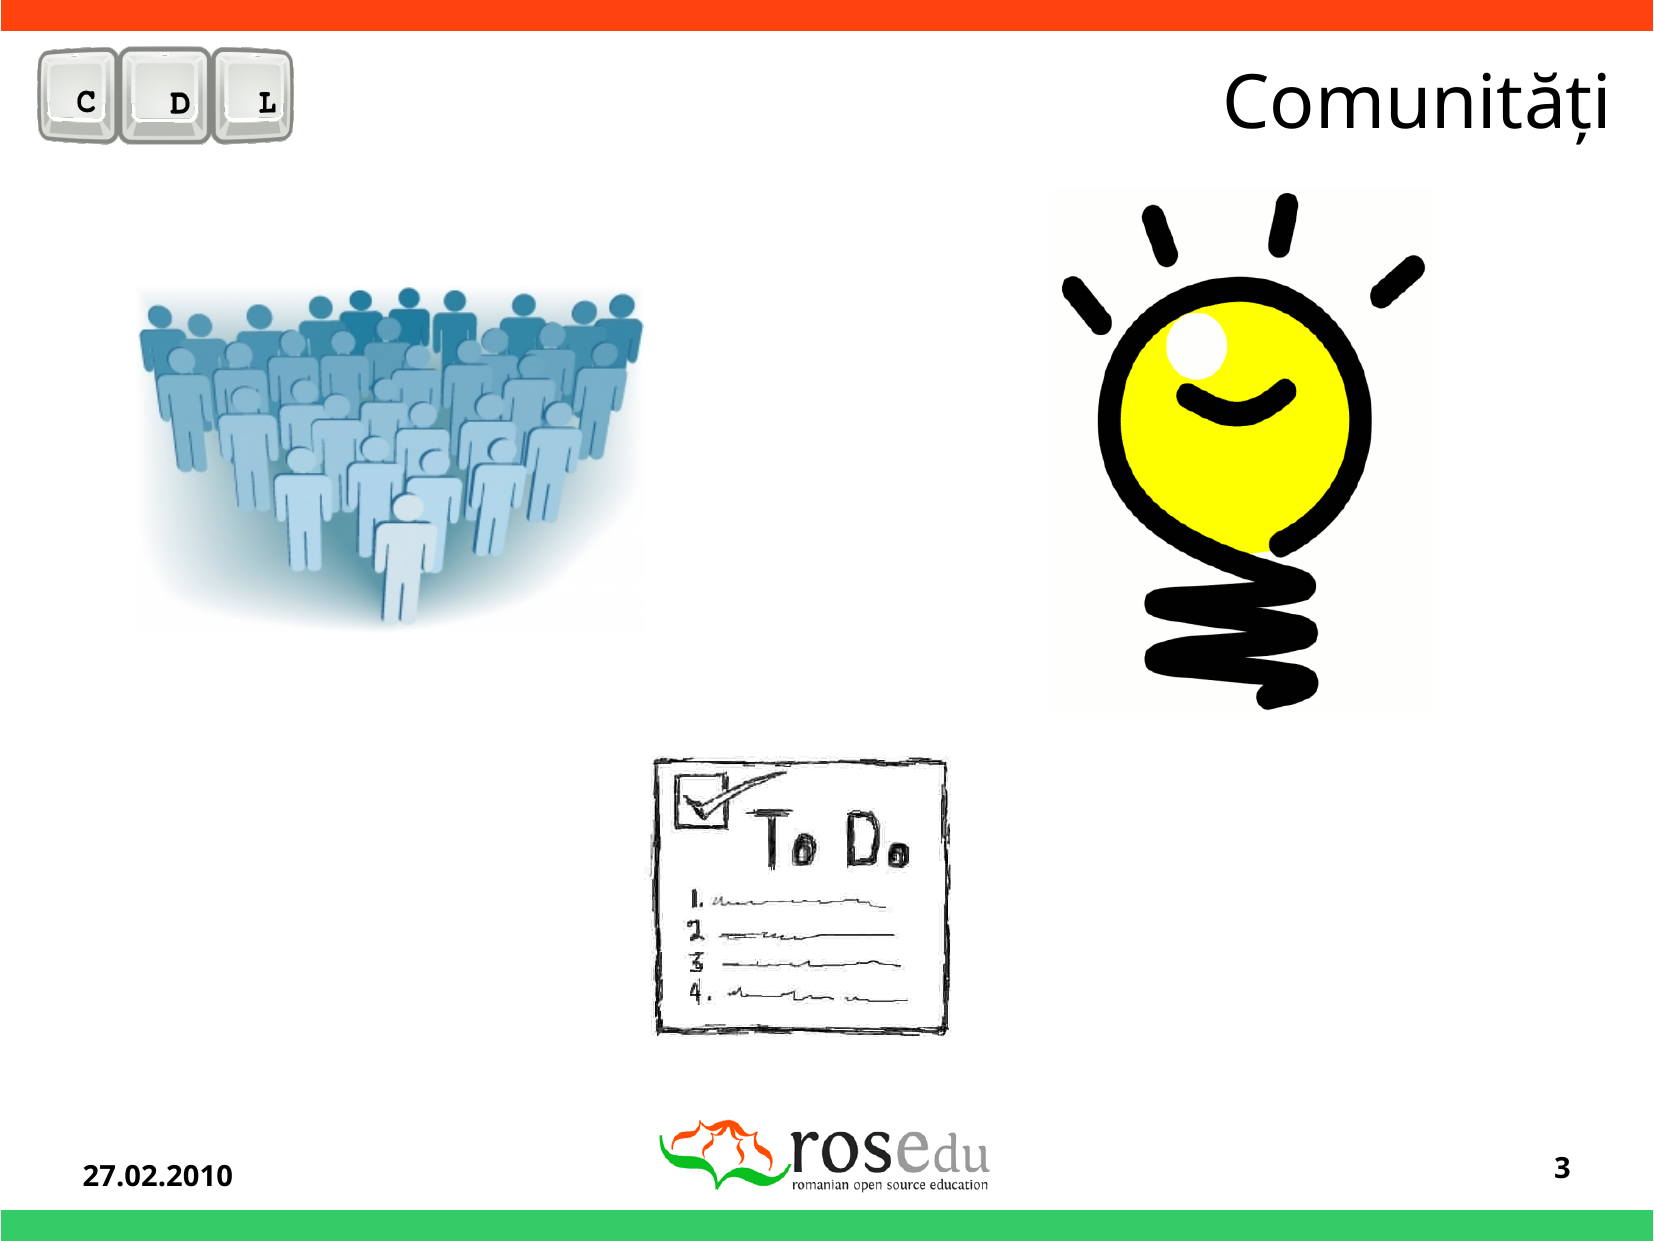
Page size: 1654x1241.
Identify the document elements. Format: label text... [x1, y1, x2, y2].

picture [637, 749, 964, 1046]
picture [656, 1104, 1005, 1209]
picture [1050, 188, 1433, 713]
picture [37, 46, 294, 145]
picture [136, 286, 644, 633]
title Comunități [300, 52, 1613, 146]
